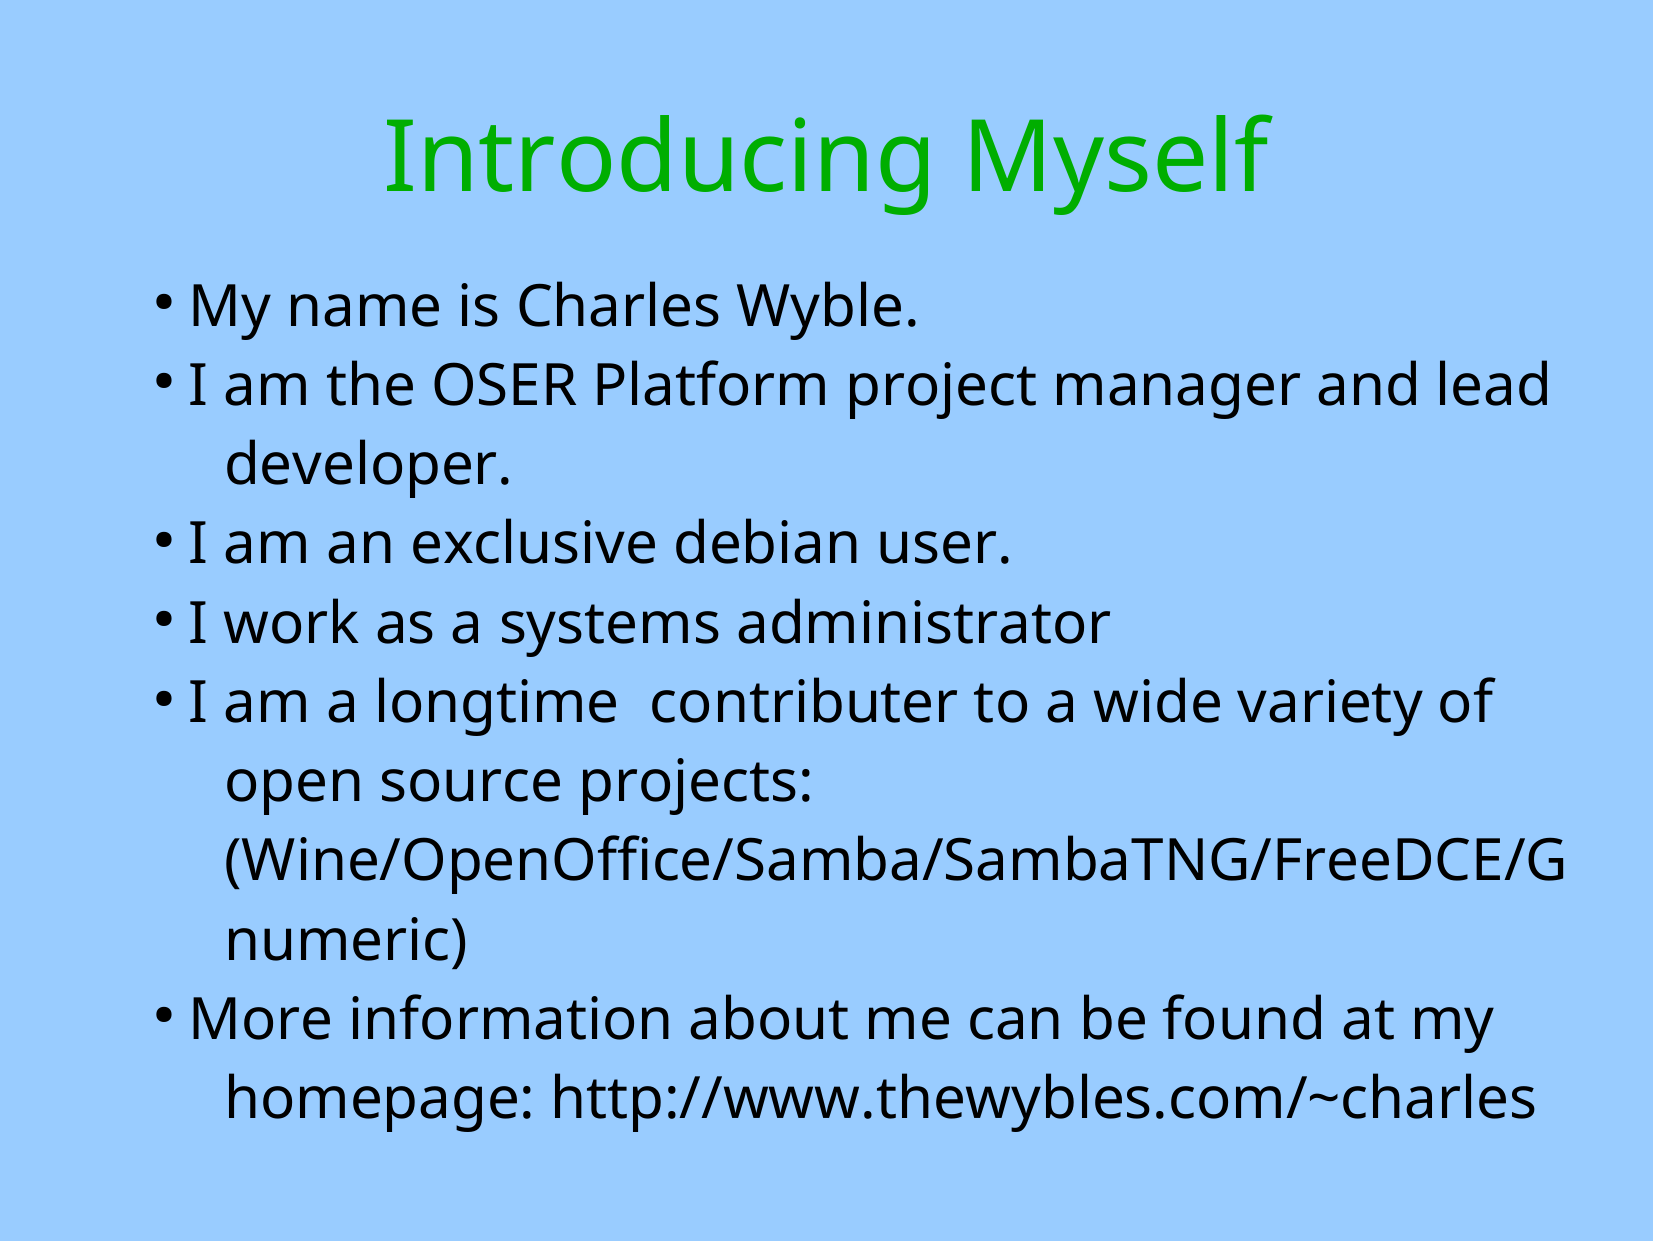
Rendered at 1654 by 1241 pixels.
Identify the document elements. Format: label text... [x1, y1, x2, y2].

text_box My name is Charles Wyble. I am the OSER Platform project manager and lead developer. I am an exclusive debian user. I work as a systems administrator I am a longtime contributer to a wide variety of open source projects: (Wine/OpenOffice/Samba/SambaTNG/FreeDCE/Gnumeric) More information about me can be found at my homepage: http://www.thewybles.com/~charles [82, 290, 1571, 1109]
title Introducing Myself [82, 49, 1571, 257]
